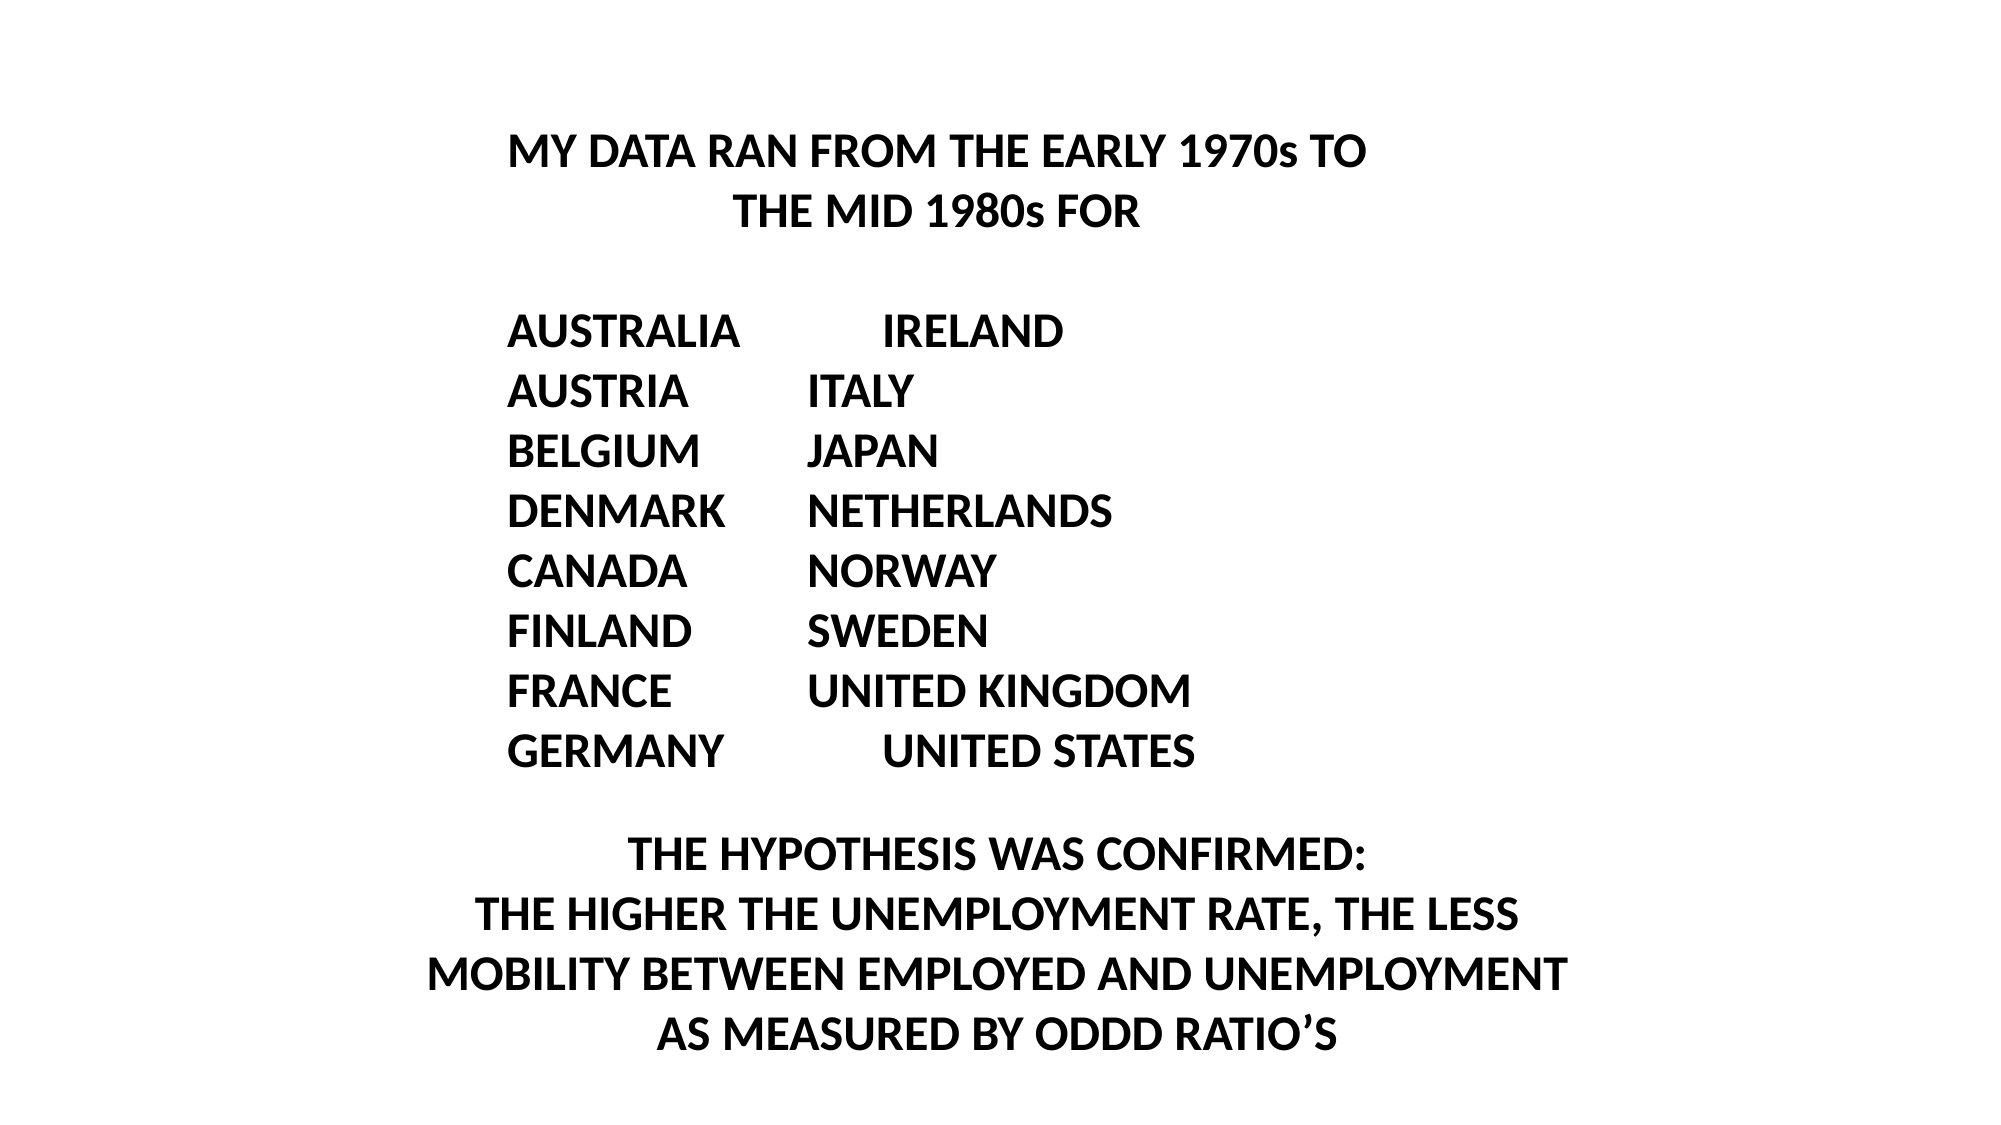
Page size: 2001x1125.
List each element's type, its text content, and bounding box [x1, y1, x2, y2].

text_box MY DATA RAN FROM THE EARLY 1970s TO THE MID 1980s FOR AUSTRALIA IRELAND AUSTRIA ITALY BELGIUM JAPAN DENMARK NETHERLANDS CANADA NORWAY FINLAND SWEDEN FRANCE UNITED KINGDOM GERMANY UNITED STATES [491, 109, 1404, 792]
text_box THE HYPOTHESIS WAS CONFIRMED: THE HIGHER THE UNEMPLOYMENT RATE, THE LESS MOBILITY BETWEEN EMPLOYED AND UNEMPLOYMENT AS MEASURED BY ODDD RATIO’S [405, 813, 1591, 1071]
